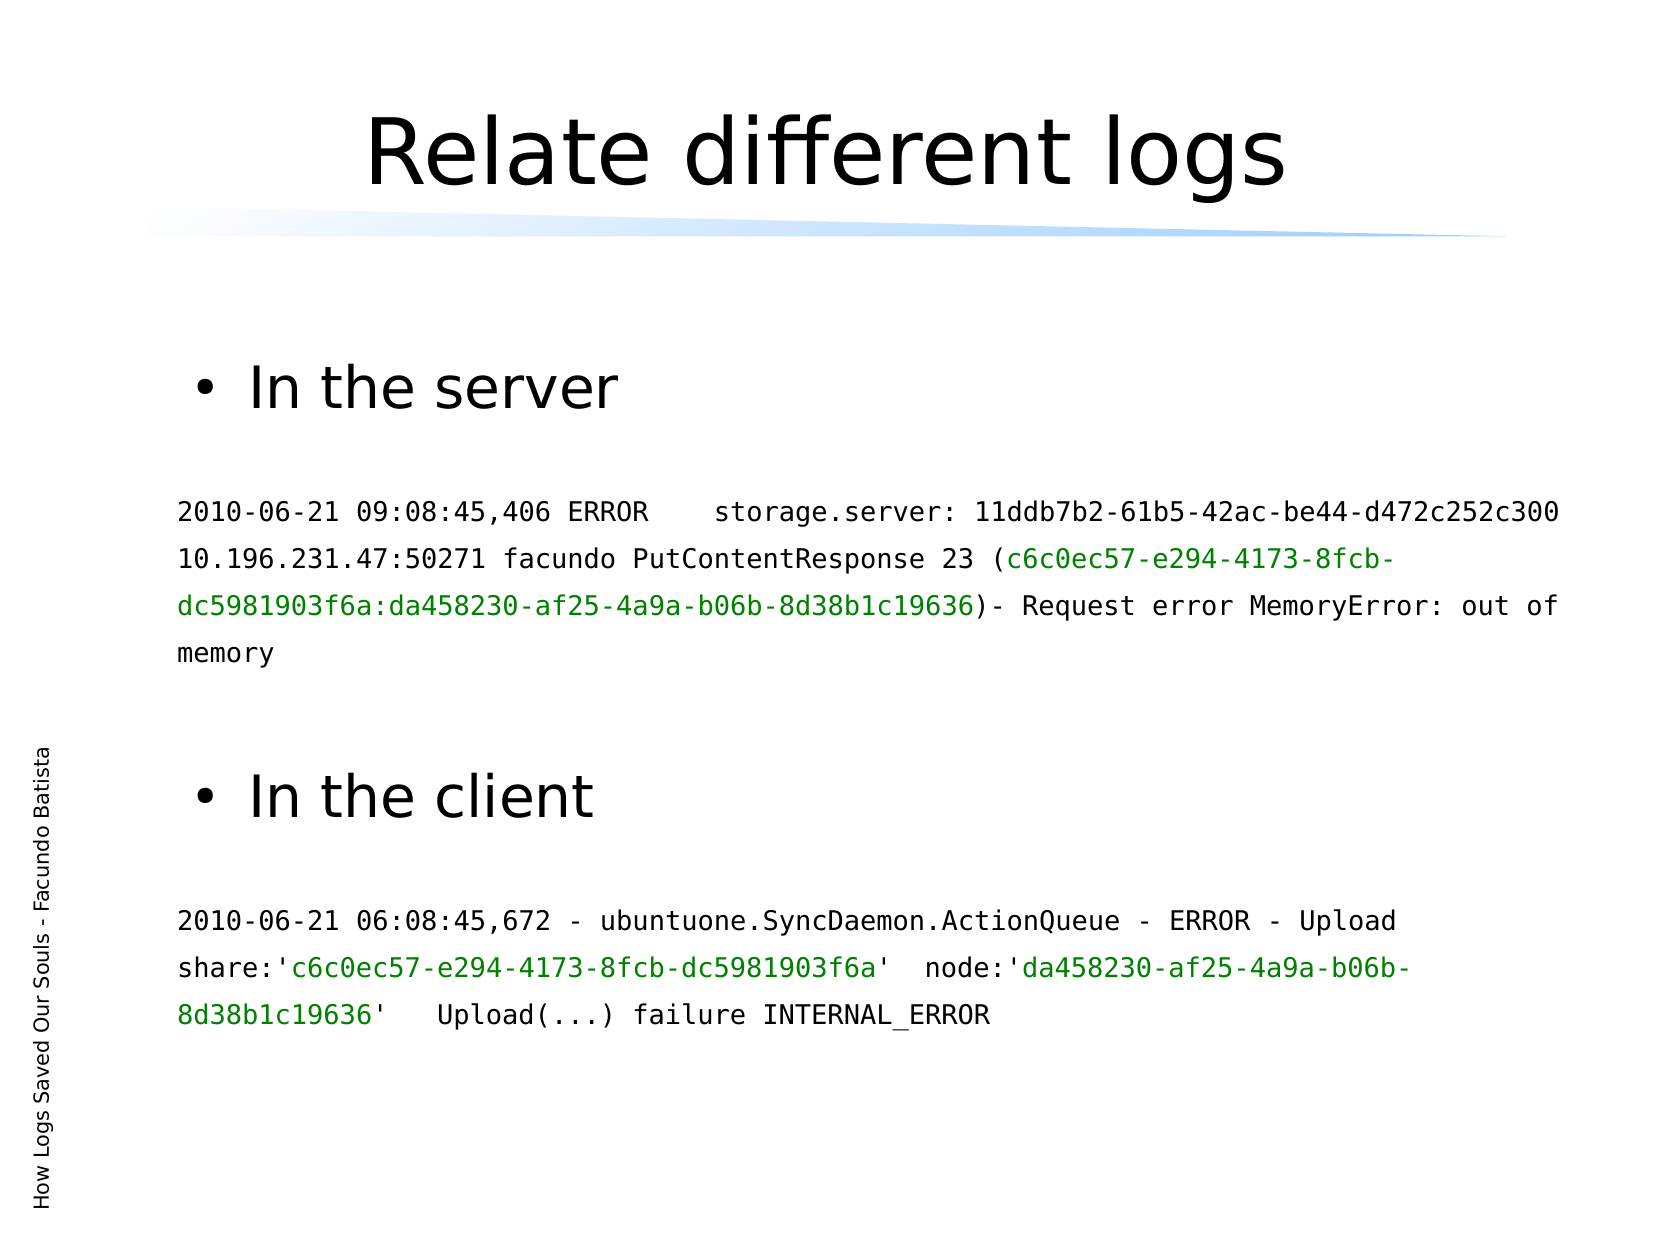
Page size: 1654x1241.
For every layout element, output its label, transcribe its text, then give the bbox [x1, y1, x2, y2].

list In the server 2010-06-21 09:08:45,406 ERROR storage.server: 11ddb7b2-61b5-42ac-be44-d472c252c300 10.196.231.47:50271 facundo PutContentResponse 23 (c6c0ec57-e294-4173-8fcb-dc5981903f6a:da458230-af25-4a9a-b06b-8d38b1c19636)- Request error MemoryError: out of memory In the client 2010-06-21 06:08:45,672 - ubuntuone.SyncDaemon.ActionQueue - ERROR - Upload share:'c6c0ec57-e294-4173-8fcb-dc5981903f6a' node:'da458230-af25-4a9a-b06b-8d38b1c19636' Upload(...) failure INTERNAL_ERROR [177, 354, 1571, 1109]
title Relate different logs [82, 49, 1571, 257]
